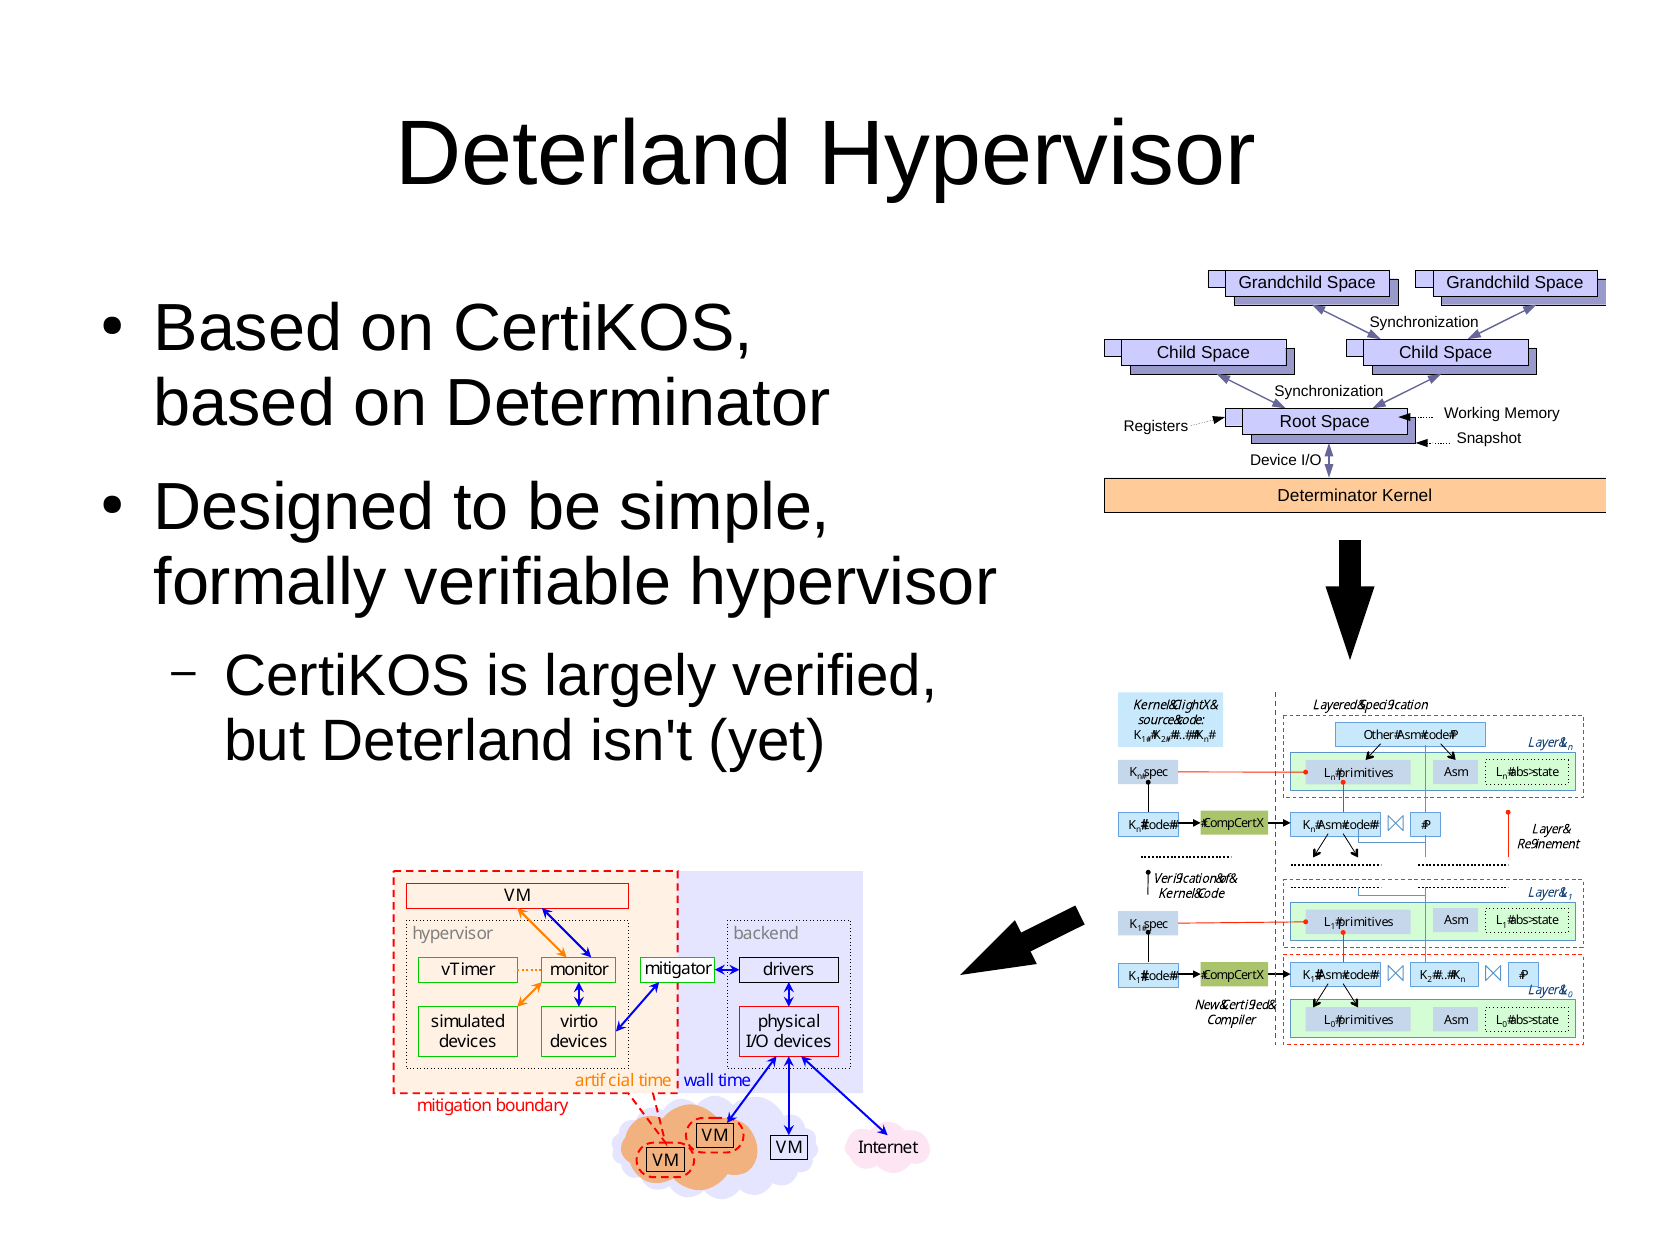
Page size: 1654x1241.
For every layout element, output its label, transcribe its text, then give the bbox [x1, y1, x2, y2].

list Based on CertiKOS, based on Determinator Designed to be simple, formally verifiable hypervisor CertiKOS is largely verified, but Deterland isn't (yet) [82, 290, 1571, 1010]
title Deterland Hypervisor [82, 49, 1571, 257]
picture [1104, 270, 1606, 513]
picture [1114, 688, 1591, 1051]
picture [392, 870, 931, 1200]
